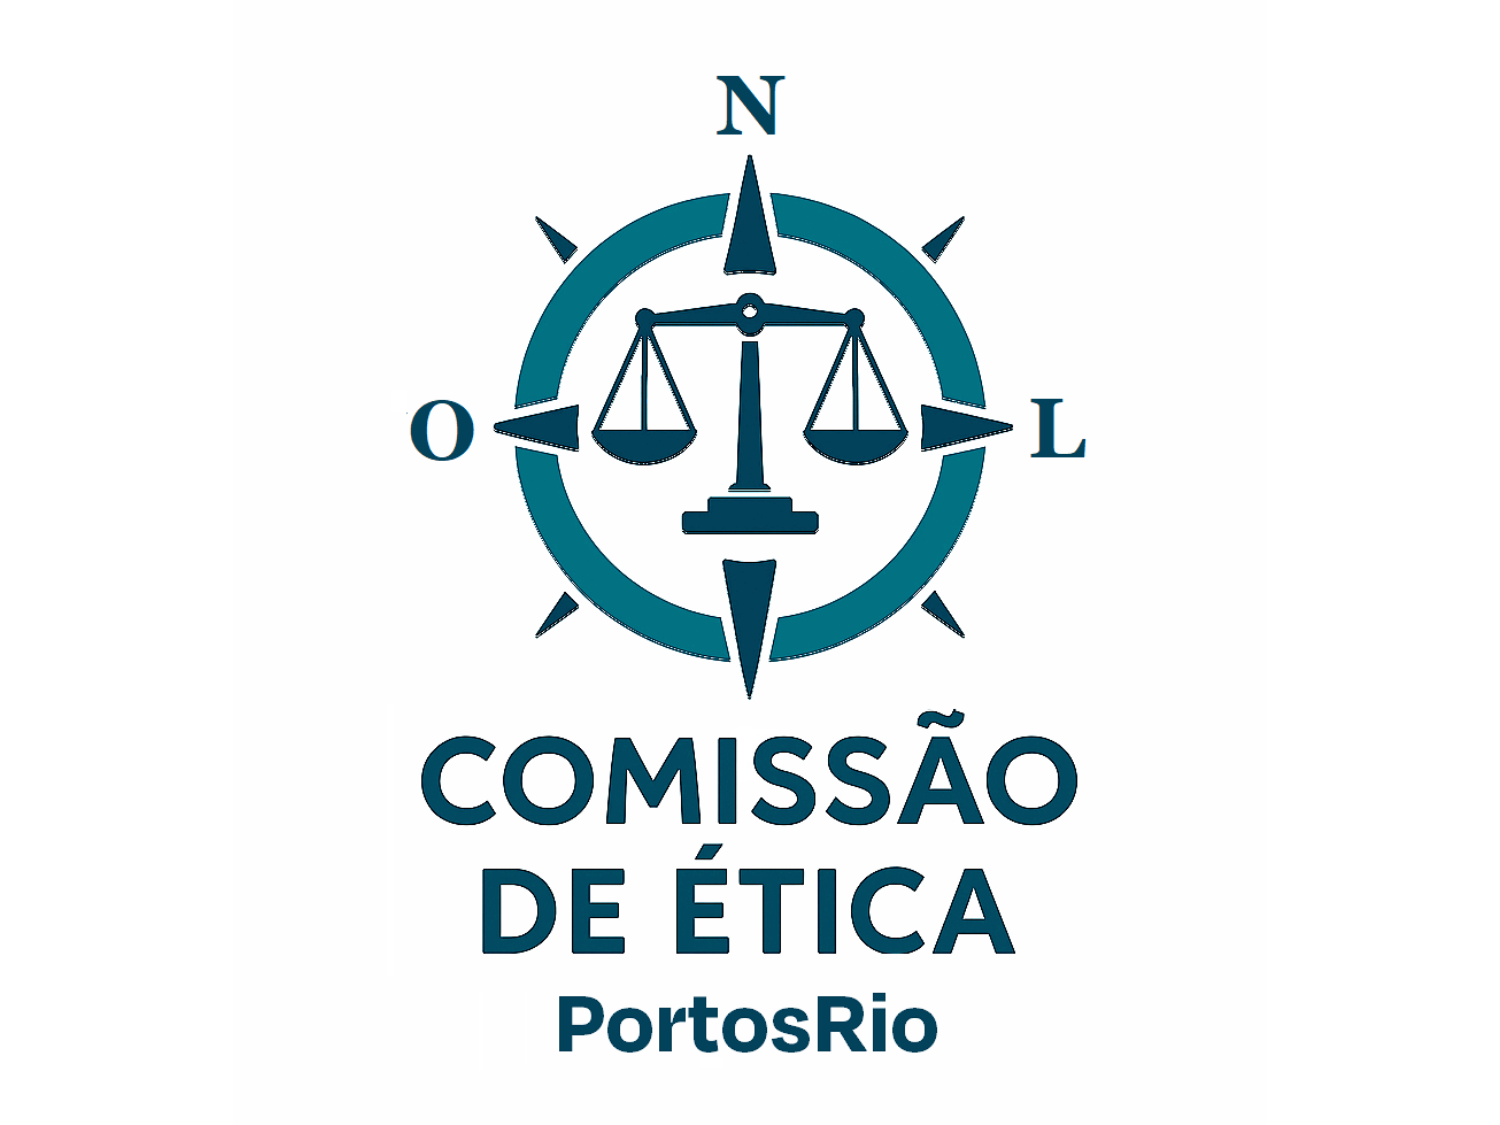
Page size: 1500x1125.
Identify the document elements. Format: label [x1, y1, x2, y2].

picture [233, 0, 1267, 1125]
